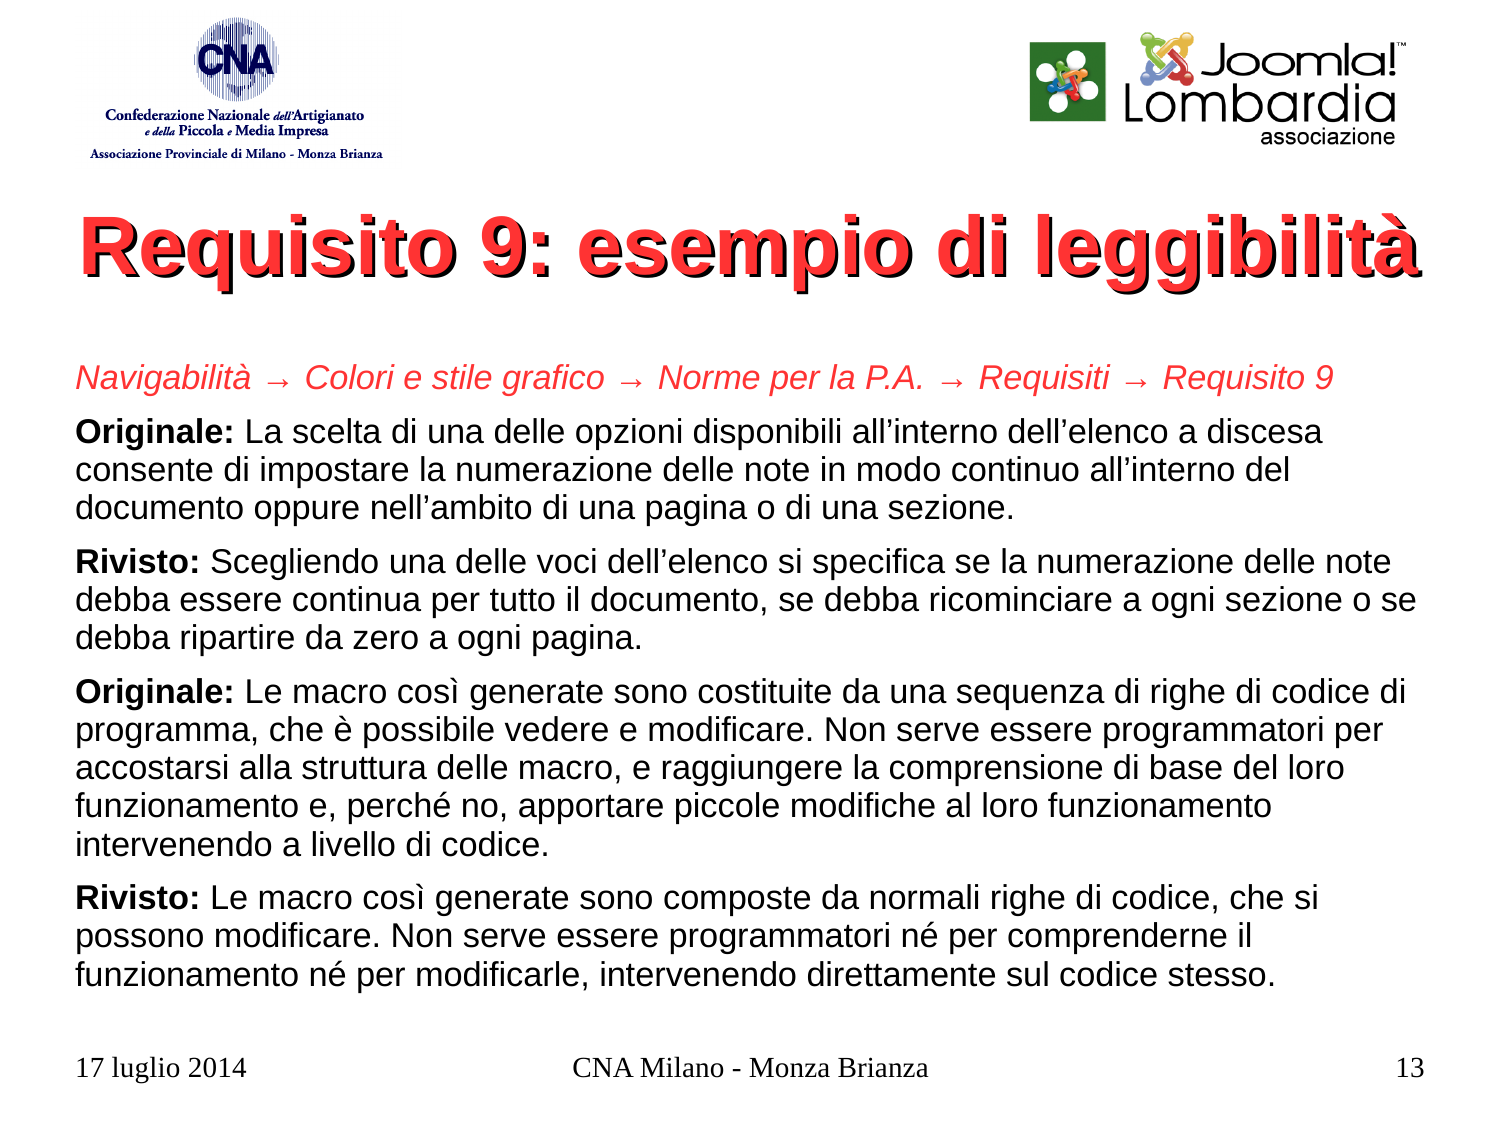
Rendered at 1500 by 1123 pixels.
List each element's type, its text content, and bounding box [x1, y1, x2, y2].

picture [1012, 21, 1426, 169]
picture [75, 10, 402, 151]
title Requisito 9: esempio di leggibilità [75, 151, 1425, 339]
list Navigabilità → Colori e stile grafico → Norme per la P.A. → Requisiti → Requisito 9 Originale: La scelta di una delle opzioni disponibili all’interno dell’elenco a discesa consente di impostare la numerazione delle note in modo continuo all’interno del documento oppure nell’ambito di una pagina o di una sezione. Rivisto: Scegliendo una delle voci dell’elenco si specifica se la numerazione delle note debba essere continua per tutto il documento, se debba ricominciare a ogni sezione o se debba ripartire da zero a ogni pagina. Originale: Le macro così generate sono costituite da una sequenza di righe di codice di programma, che è possibile vedere e modificare. Non serve essere programmatori per accostarsi alla struttura delle macro, e raggiungere la comprensione di base del loro funzionamento e, perché no, apportare piccole modifiche al loro funzionamento intervenendo a livello di codice. Rivisto: Le macro così generate sono composte da normali righe di codice, che si possono modificare. Non serve essere programmatori né per comprenderne il funzionamento né per modificarle, intervenendo direttamente sul codice stesso. [75, 358, 1425, 1010]
